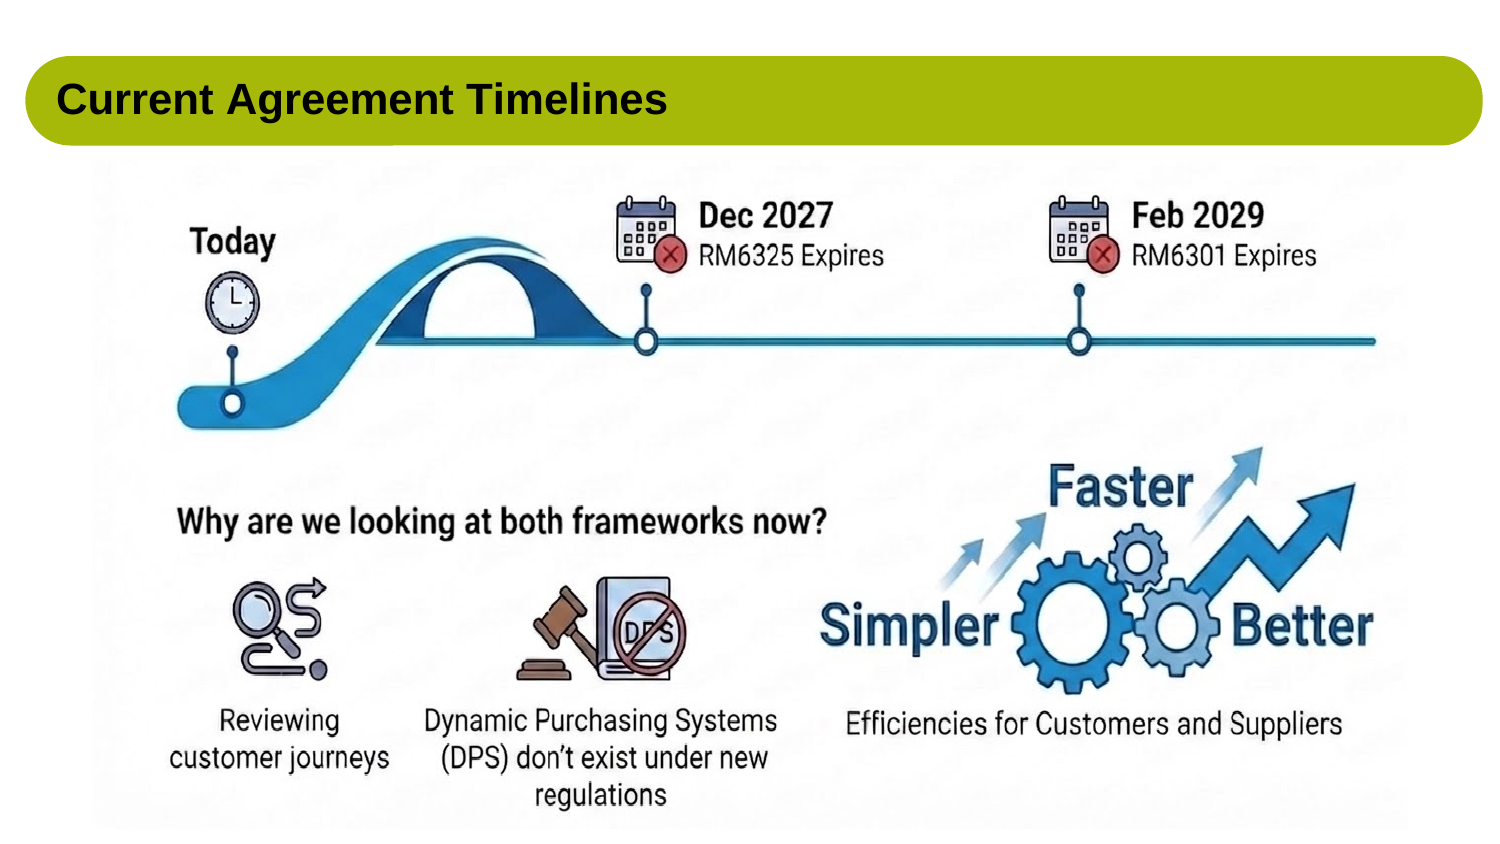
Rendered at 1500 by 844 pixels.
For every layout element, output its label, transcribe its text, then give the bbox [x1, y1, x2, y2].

title Current Agreement Timelines [55, 70, 1235, 137]
picture [92, 160, 1408, 829]
